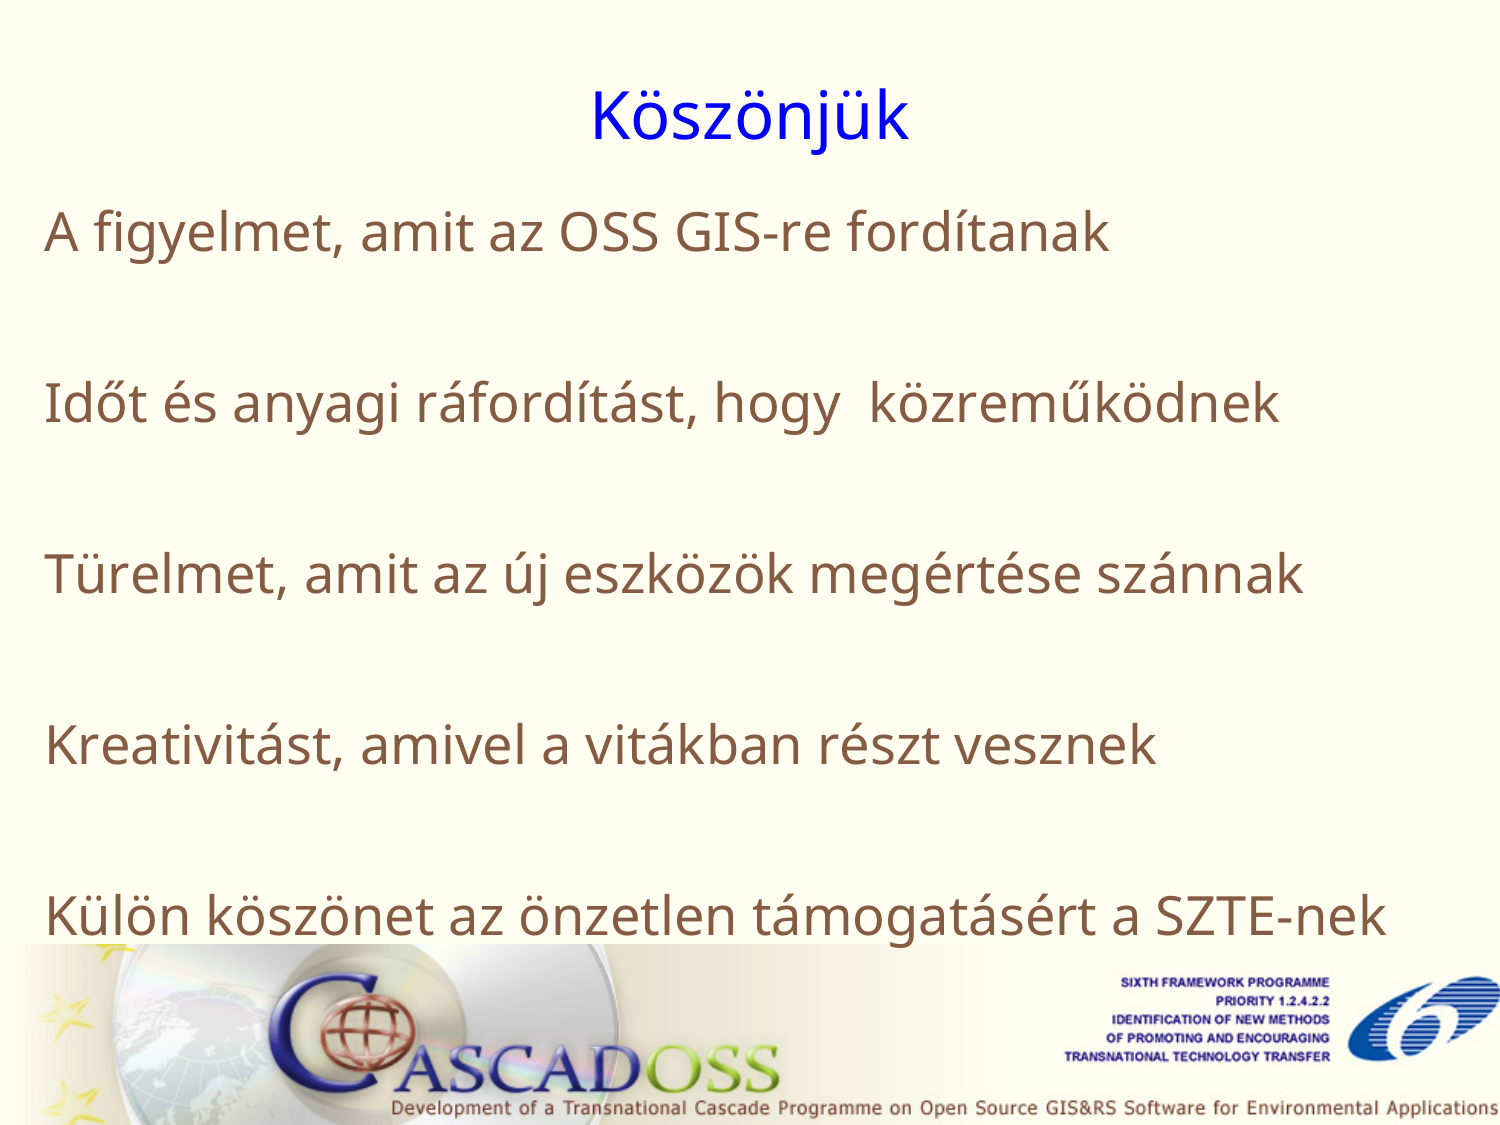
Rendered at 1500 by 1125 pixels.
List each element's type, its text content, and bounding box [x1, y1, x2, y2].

title Köszönjük [74, 20, 1425, 184]
picture [0, 944, 1500, 1125]
list A figyelmet, amit az OSS GIS-re fordítanak Időt és anyagi ráfordítást, hogy közreműködnek Türelmet, amit az új eszközök megértése szánnak Kreativitást, amivel a vitákban részt vesznek Külön köszönet az önzetlen támogatásért a SZTE-nek [29, 184, 1425, 916]
